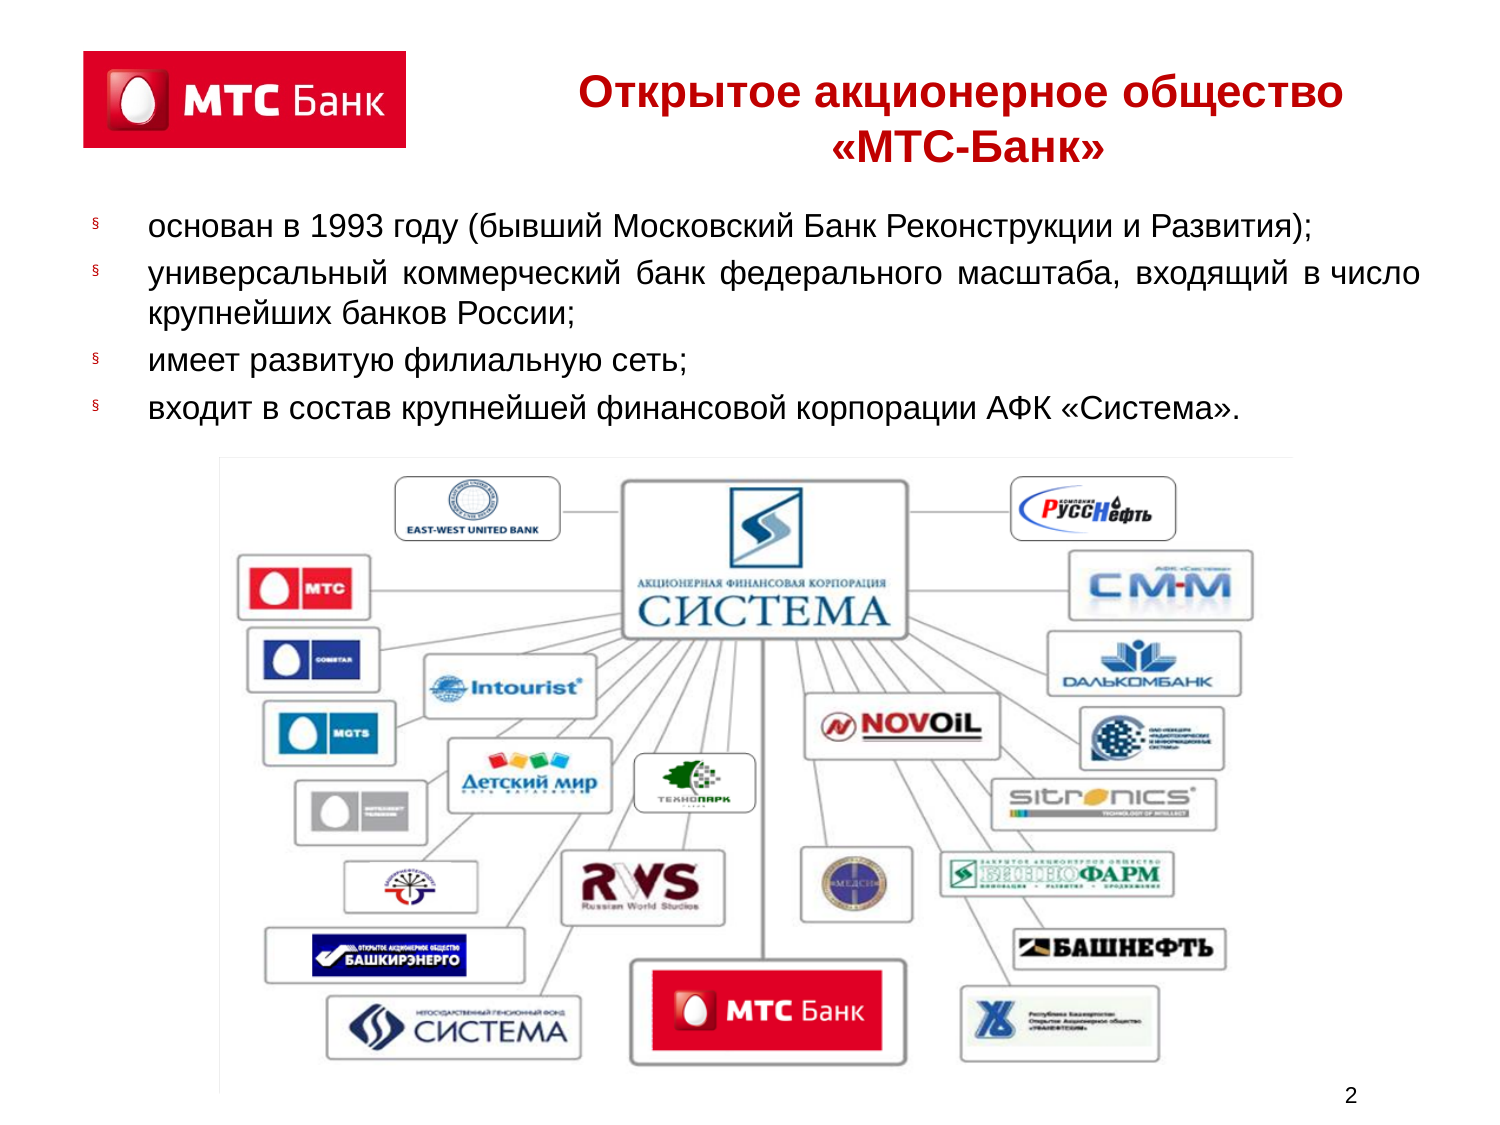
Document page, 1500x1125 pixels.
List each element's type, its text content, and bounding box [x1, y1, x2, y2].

text_box основан в 1993 году (бывший Московский Банк Реконструкции и Развития); универсальный коммерческий банк федерального масштаба, входящий в число крупнейших банков России; имеет развитую филиальную сеть; входит в состав крупнейшей финансовой корпорации АФК «Система». [76, 196, 1438, 445]
title Открытое акционерное общество «МТС-Банк» [466, 54, 1471, 174]
picture [0, 0, 1500, 1125]
